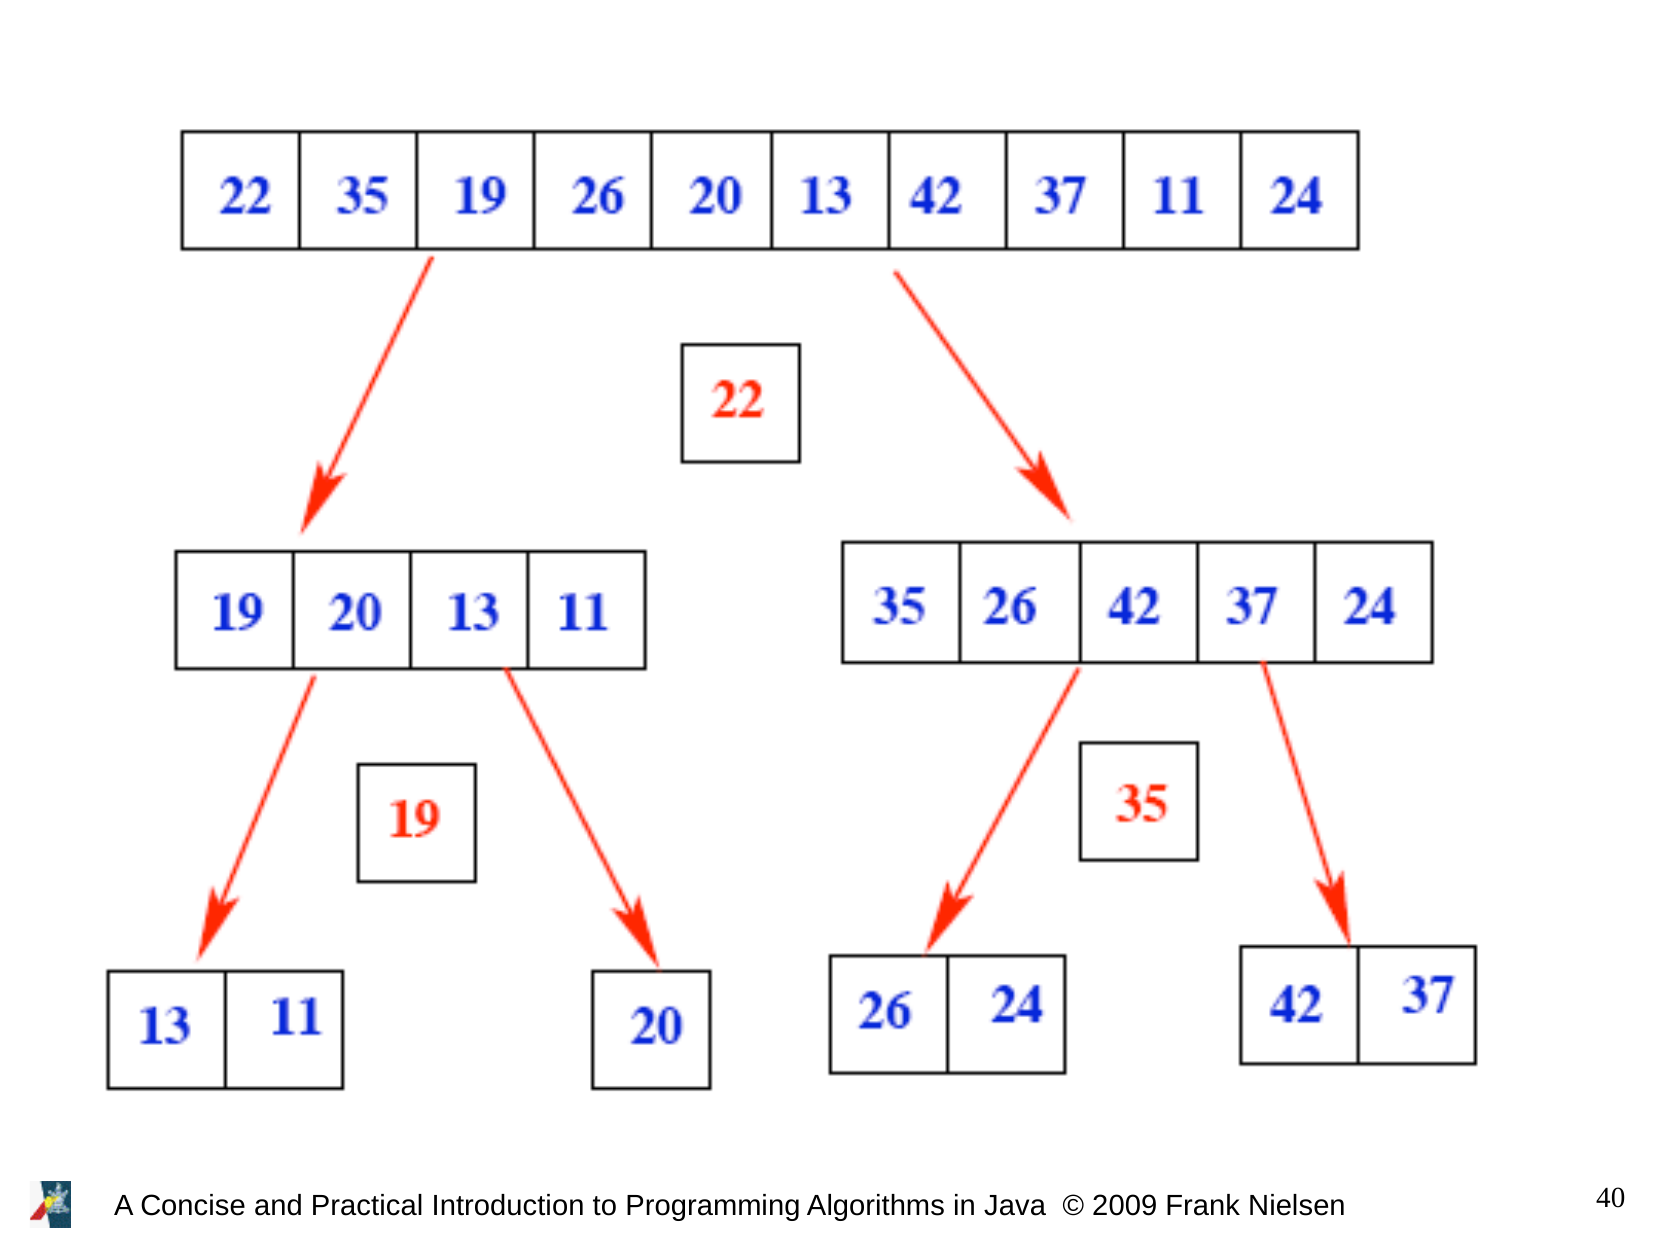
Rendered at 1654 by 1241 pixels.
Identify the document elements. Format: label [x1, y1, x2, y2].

picture [29, 1181, 71, 1228]
picture [86, 88, 1549, 1123]
